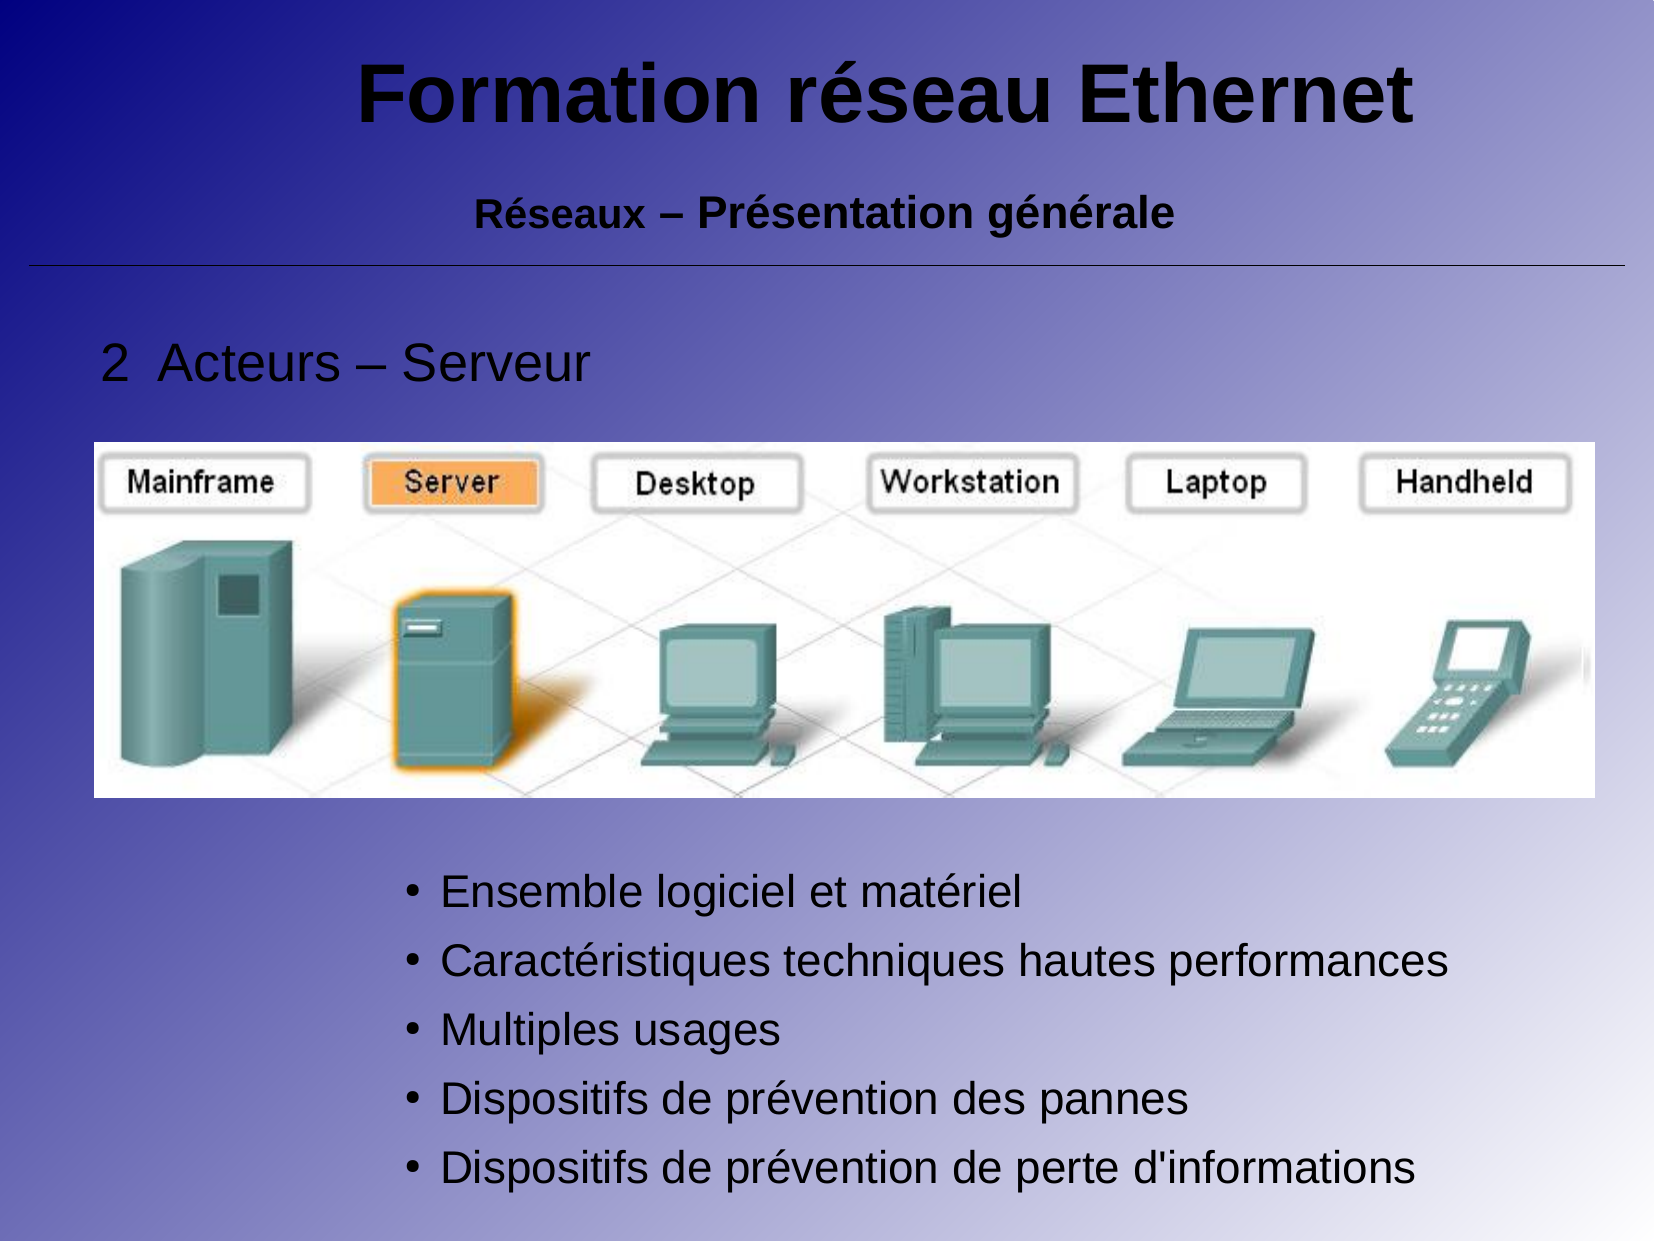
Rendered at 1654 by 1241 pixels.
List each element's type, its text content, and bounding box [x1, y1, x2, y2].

text_box Réseaux – Présentation générale [29, 177, 1621, 265]
text_box Formation réseau Ethernet [324, 39, 1447, 148]
picture [94, 442, 1595, 798]
text_box 2 Acteurs – Serveur [85, 324, 608, 401]
text_box Réseaux – Présentation générale [29, 266, 1621, 354]
text_box Ensemble logiciel et matériel Caractéristiques techniques hautes performances Multiples usages Dispositifs de prévention des pannes Dispositifs de prévention de perte d'informations [354, 858, 1478, 1241]
